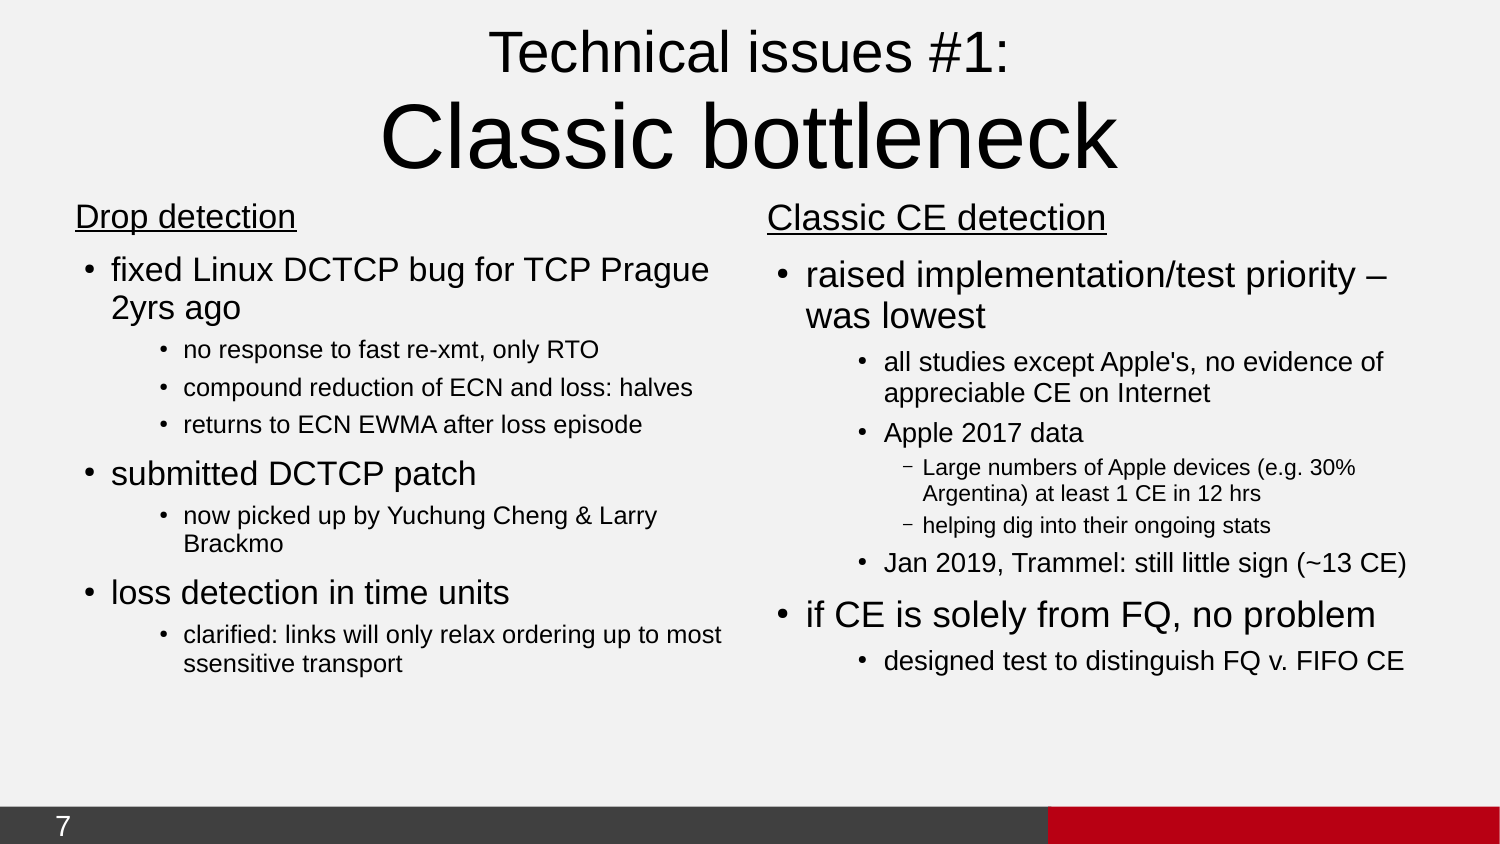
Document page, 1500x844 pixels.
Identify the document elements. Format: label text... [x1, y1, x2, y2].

list Classic CE detection raised implementation/test priority – was lowest all studies except Apple's, no evidence of appreciable CE on Internet Apple 2017 data Large numbers of Apple devices (e.g. 30% Argentina) at least 1 CE in 12 hrs helping dig into their ongoing stats Jan 2019, Trammel: still little sign (~13 CE) if CE is solely from FQ, no problem designed test to distinguish FQ v. FIFO CE [766, 197, 1426, 687]
title Technical issues #1: Classic bottleneck [75, 20, 1425, 188]
list Drop detection fixed Linux DCTCP bug for TCP Prague 2yrs ago no response to fast re-xmt, only RTO compound reduction of ECN and loss: halves returns to ECN EWMA after loss episode submitted DCTCP patch now picked up by Yuchung Cheng & Larry Brackmo loss detection in time units clarified: links will only relax ordering up to most ssensitive transport [75, 197, 734, 683]
